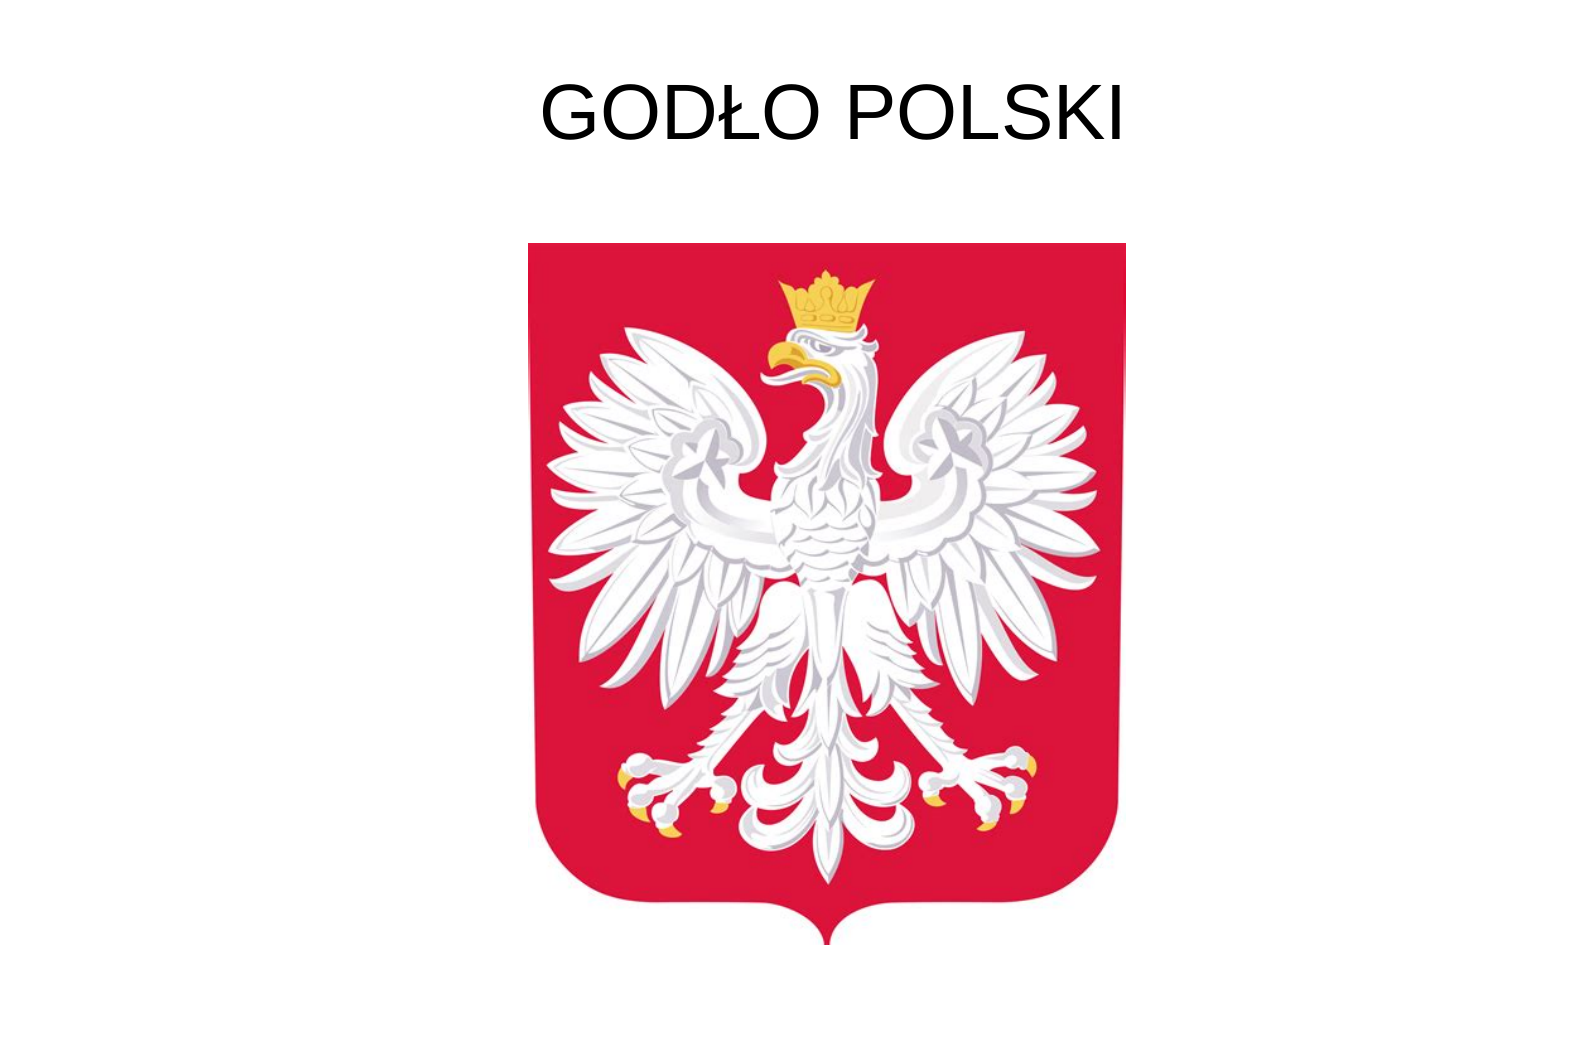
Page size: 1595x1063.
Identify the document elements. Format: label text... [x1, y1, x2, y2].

title GODŁO POLSKI [0, 23, 1128, 202]
picture [528, 243, 1126, 945]
